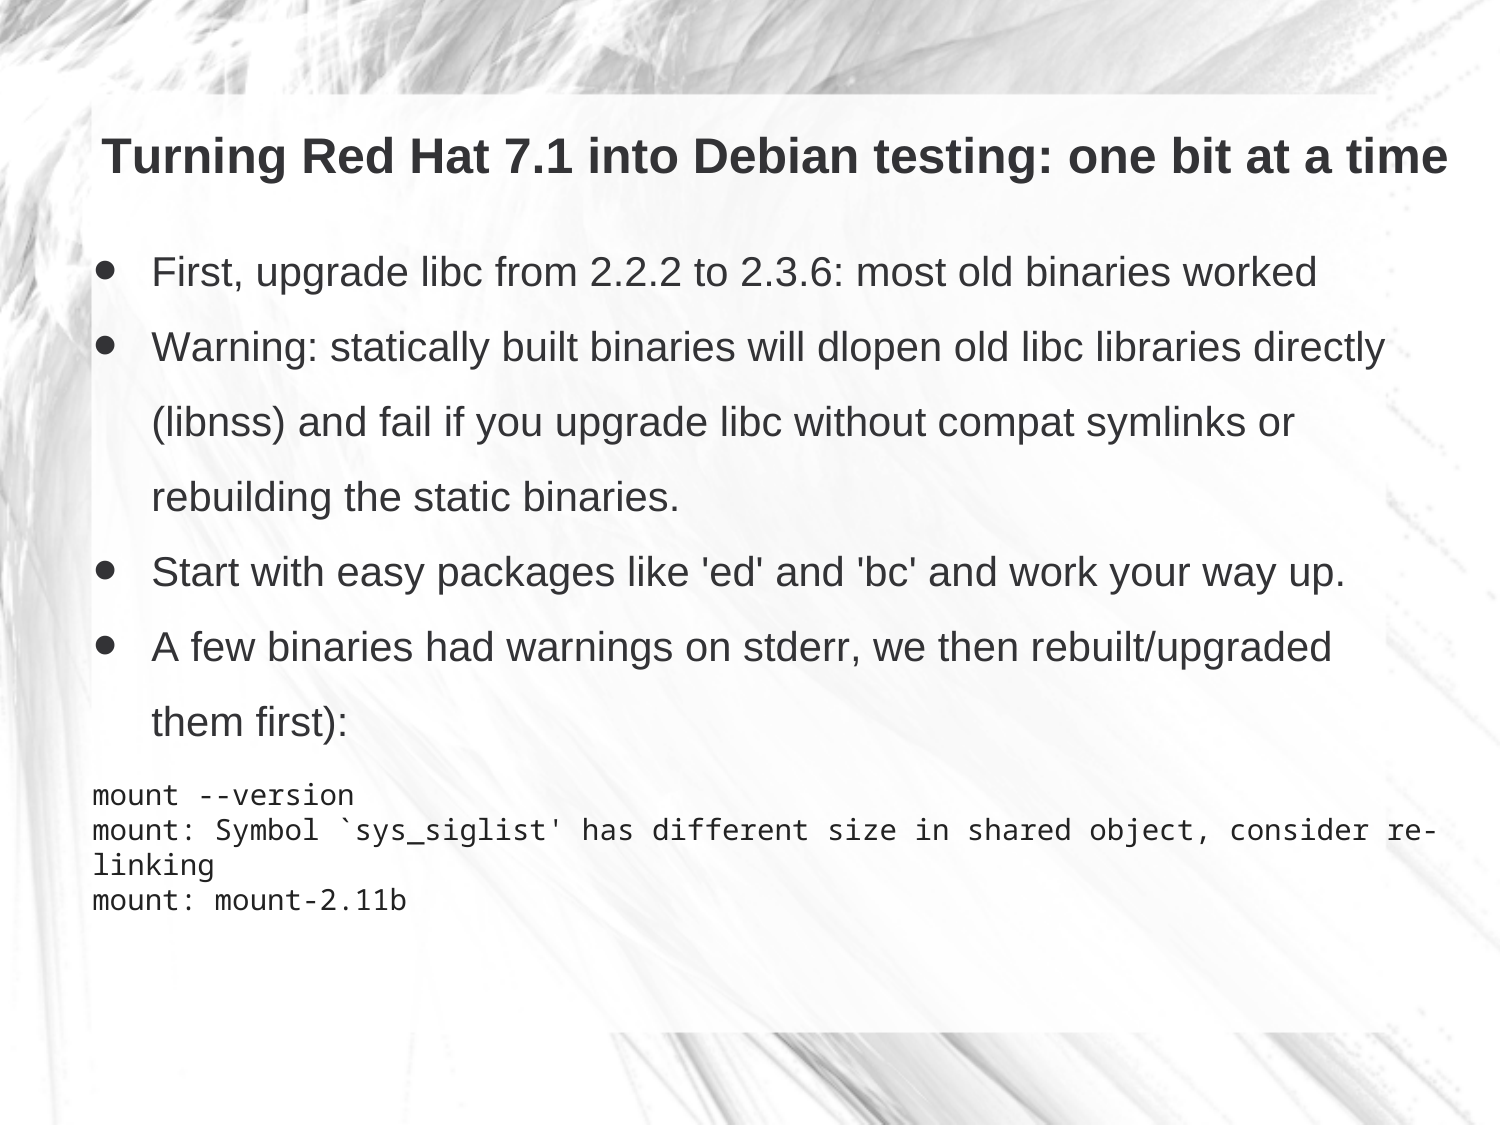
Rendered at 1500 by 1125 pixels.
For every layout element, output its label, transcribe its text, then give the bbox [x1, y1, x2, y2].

title Turning Red Hat 7.1 into Debian testing: one bit at a time [61, 108, 1486, 205]
picture [0, 0, 1500, 1125]
text_box mount --version mount: Symbol `sys_siglist' has different size in shared object, consider re-linking mount: mount-2.11b [77, 761, 1488, 897]
list First, upgrade libc from 2.2.2 to 2.3.6: most old binaries worked Warning: statically built binaries will dlopen old libc libraries directly (libnss) and fail if you upgrade libc without compat symlinks or rebuilding the static binaries. Start with easy packages like 'ed' and 'bc' and work your way up. A few binaries had warnings on stderr, we then rebuilt/upgraded them first): [61, 204, 1412, 773]
